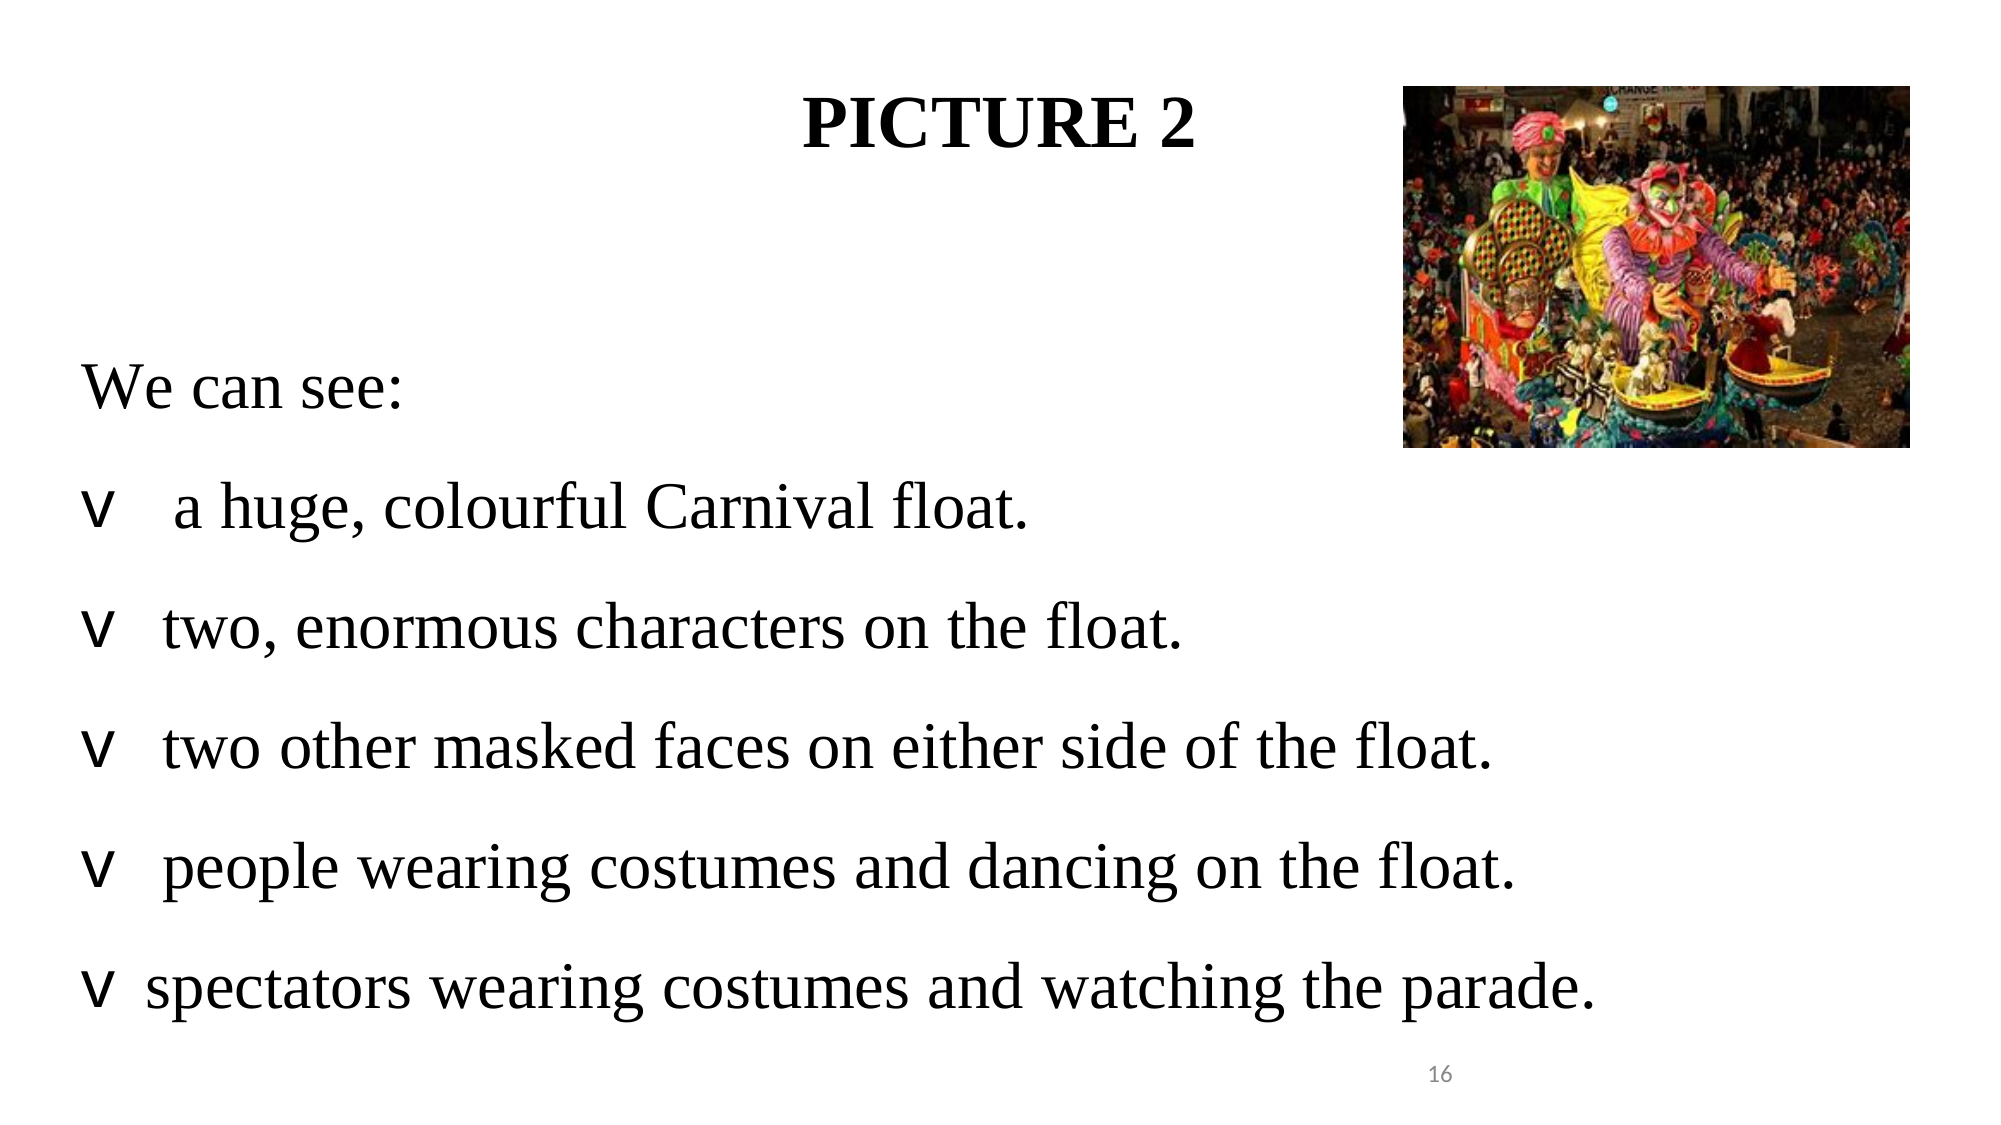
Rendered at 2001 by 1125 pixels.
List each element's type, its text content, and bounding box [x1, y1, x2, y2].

text_box We can see: a huge, colourful Carnival float. two, enormous characters on the float. two other masked faces on either side of the float. people wearing costumes and dancing on the float. spectators wearing costumes and watching the parade. [66, 294, 1917, 1125]
text_box [1412, 1042, 1863, 1103]
text_box PICTURE 2 [90, 65, 1910, 294]
picture [1403, 86, 1910, 448]
